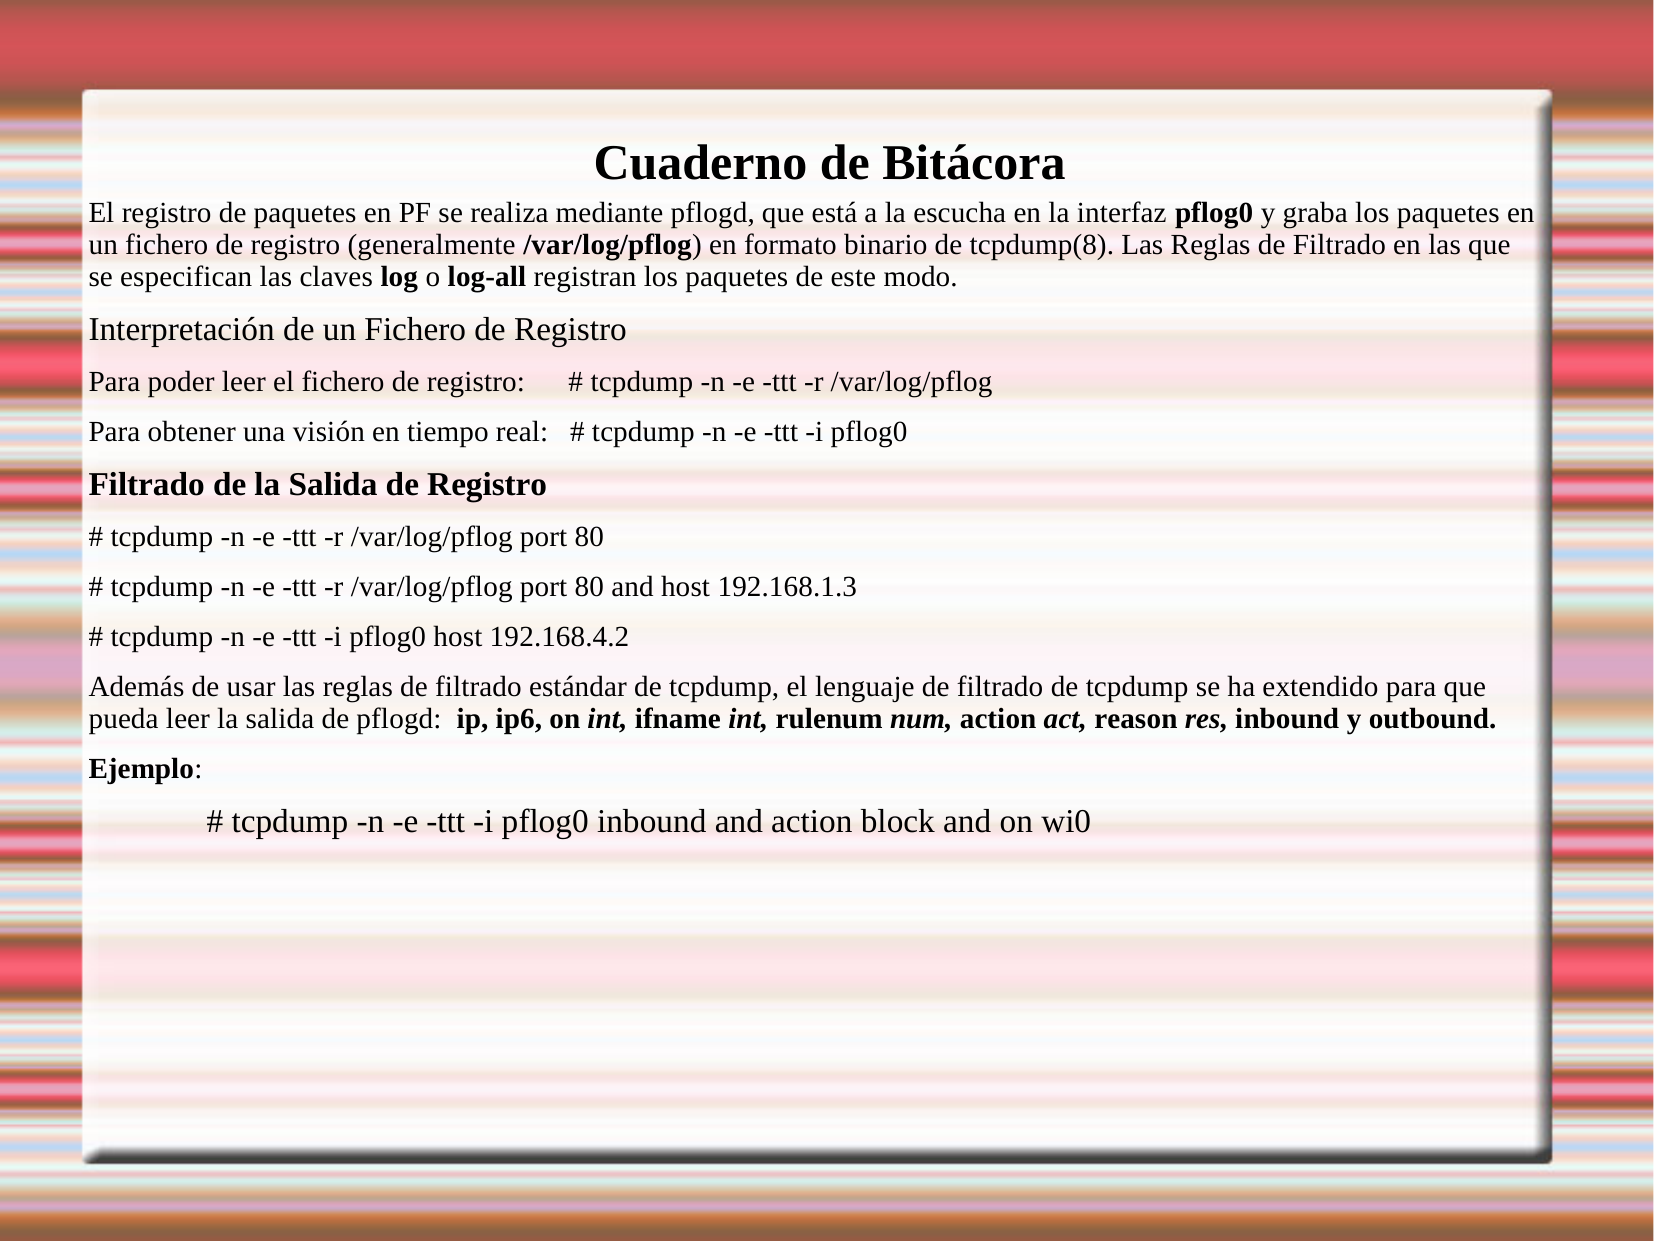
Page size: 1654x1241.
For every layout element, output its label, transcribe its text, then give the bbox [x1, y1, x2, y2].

text_box Cuaderno de Bitácora El registro de paquetes en PF se realiza mediante pflogd, que está a la escucha en la interfaz pflog0 y graba los paquetes en un fichero de registro (generalmente /var/log/pflog) en formato binario de tcpdump(8). Las Reglas de Filtrado en las que se especifican las claves log o log-all registran los paquetes de este modo. Interpretación de un Fichero de Registro Para poder leer el fichero de registro: # tcpdump -n -e -ttt -r /var/log/pflog Para obtener una visión en tiempo real: # tcpdump -n -e -ttt -i pflog0 Filtrado de la Salida de Registro # tcpdump -n -e -ttt -r /var/log/pflog port 80 # tcpdump -n -e -ttt -r /var/log/pflog port 80 and host 192.168.1.3 # tcpdump -n -e -ttt -i pflog0 host 192.168.4.2 Además de usar las reglas de filtrado estándar de tcpdump, el lenguaje de filtrado de tcpdump se ha extendido para que pueda leer la salida de pflogd: ip, ip6, on int, ifname int, rulenum num, action act, reason res, inbound y outbound. Ejemplo: # tcpdump -n -e -ttt -i pflog0 inbound and action block and on wi0 [88, 135, 1536, 1000]
picture [0, 0, 1654, 1241]
